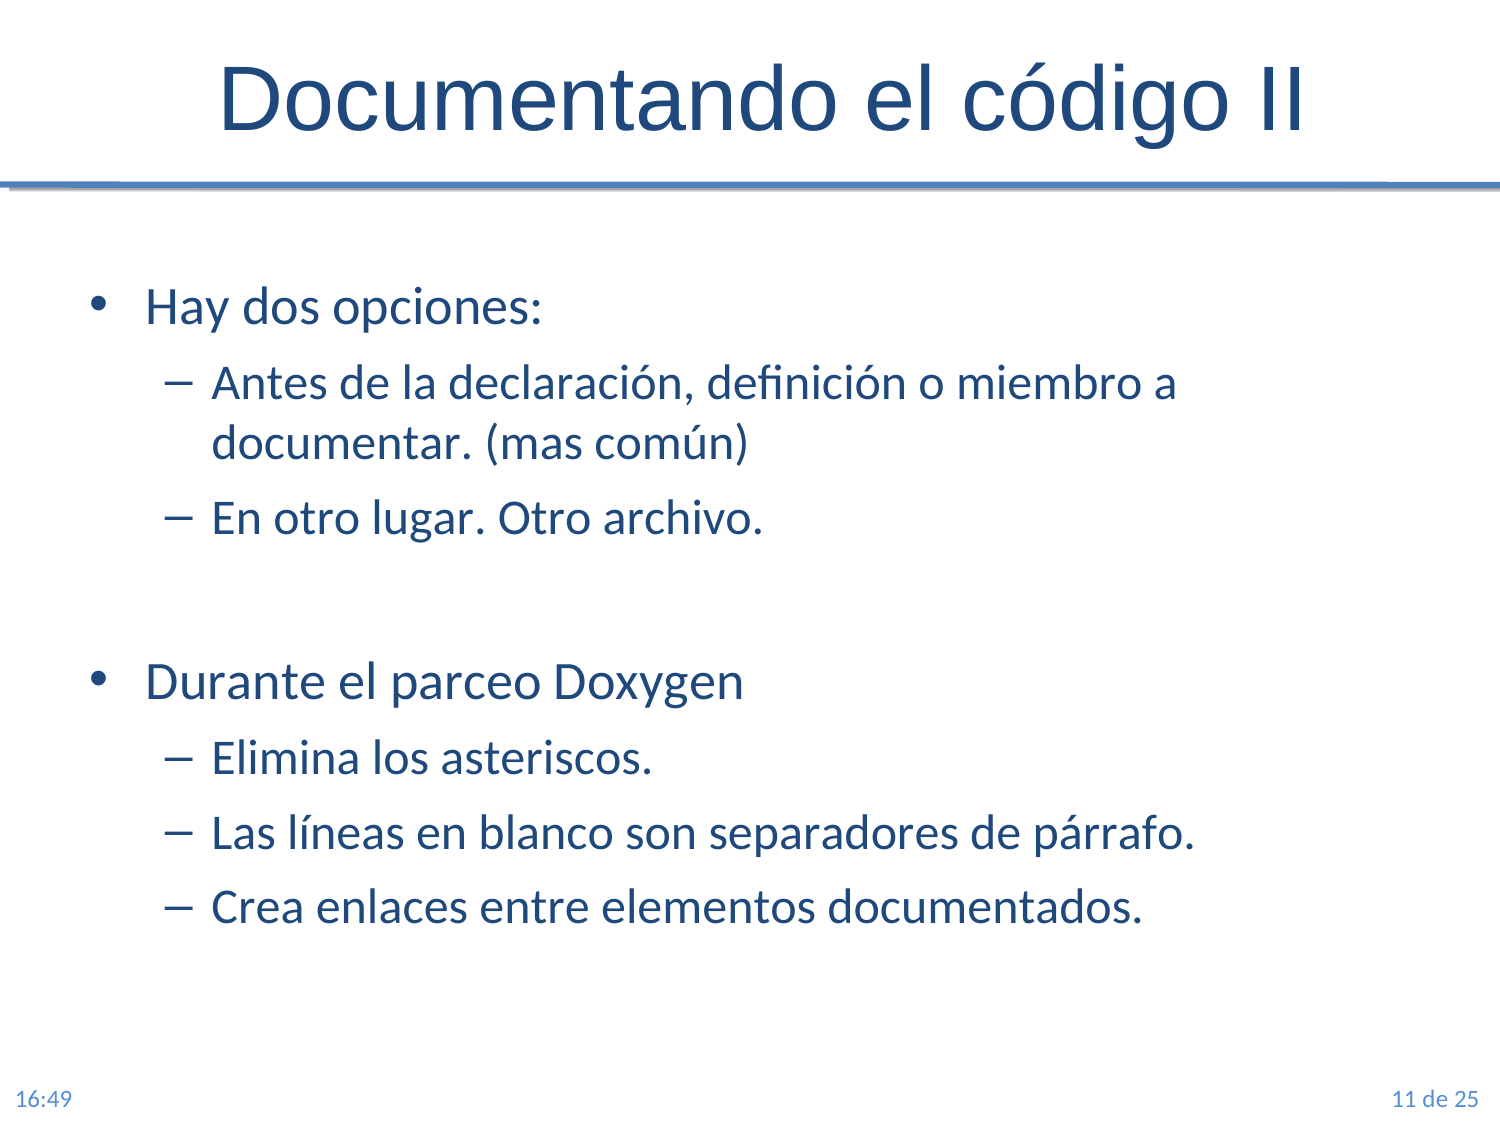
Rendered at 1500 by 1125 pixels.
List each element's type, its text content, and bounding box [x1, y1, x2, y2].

text_box <number> de 25 [1352, 1070, 1500, 1125]
text_box Hay dos opciones: Antes de la declaración, definición o miembro a documentar. (mas común) En otro lugar. Otro archivo. Durante el parceo Doxygen Elimina los asteriscos. Las líneas en blanco son separadores de párrafo. Crea enlaces entre elementos documentados. [75, 262, 1426, 1005]
text_box Documentando el código II [88, 0, 1439, 181]
text_box 16:49 [0, 1070, 124, 1125]
